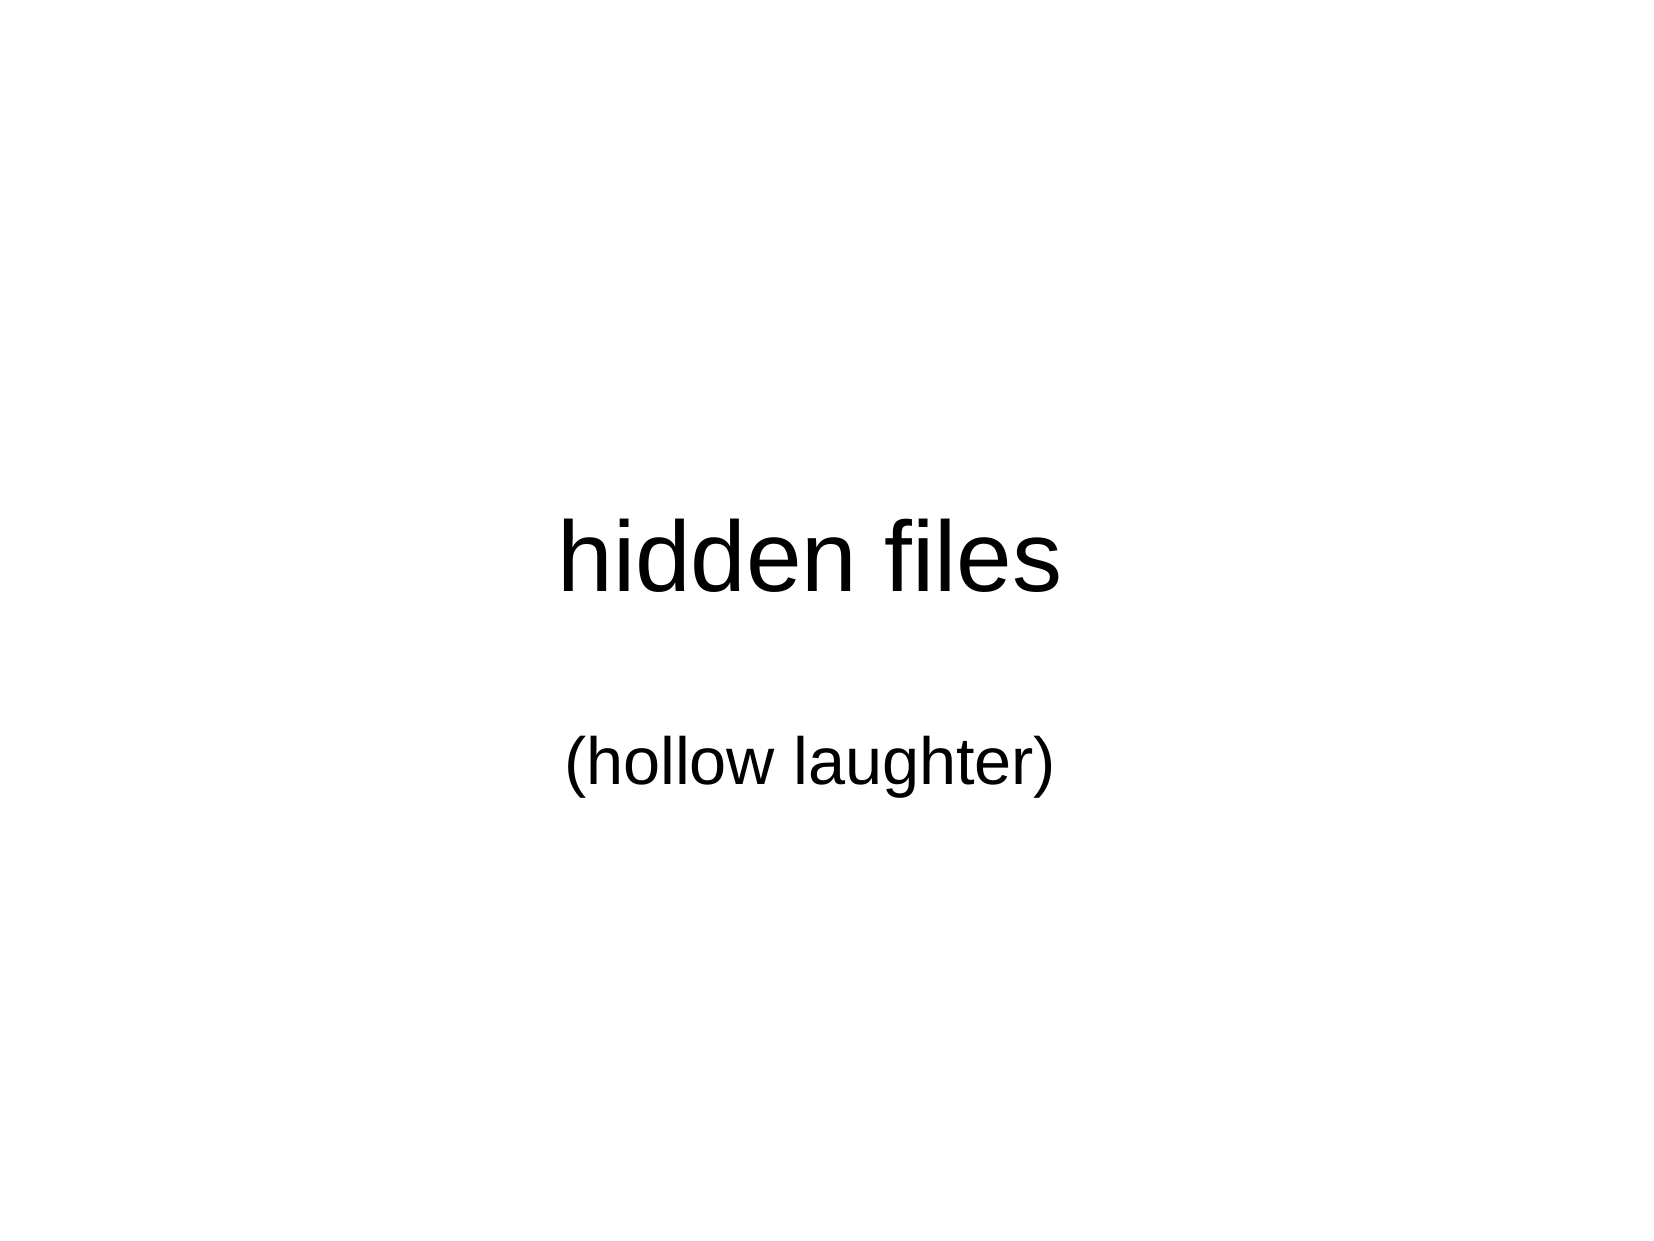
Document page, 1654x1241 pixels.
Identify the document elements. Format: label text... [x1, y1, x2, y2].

text_box hidden files (hollow laughter) [82, 290, 1538, 1010]
